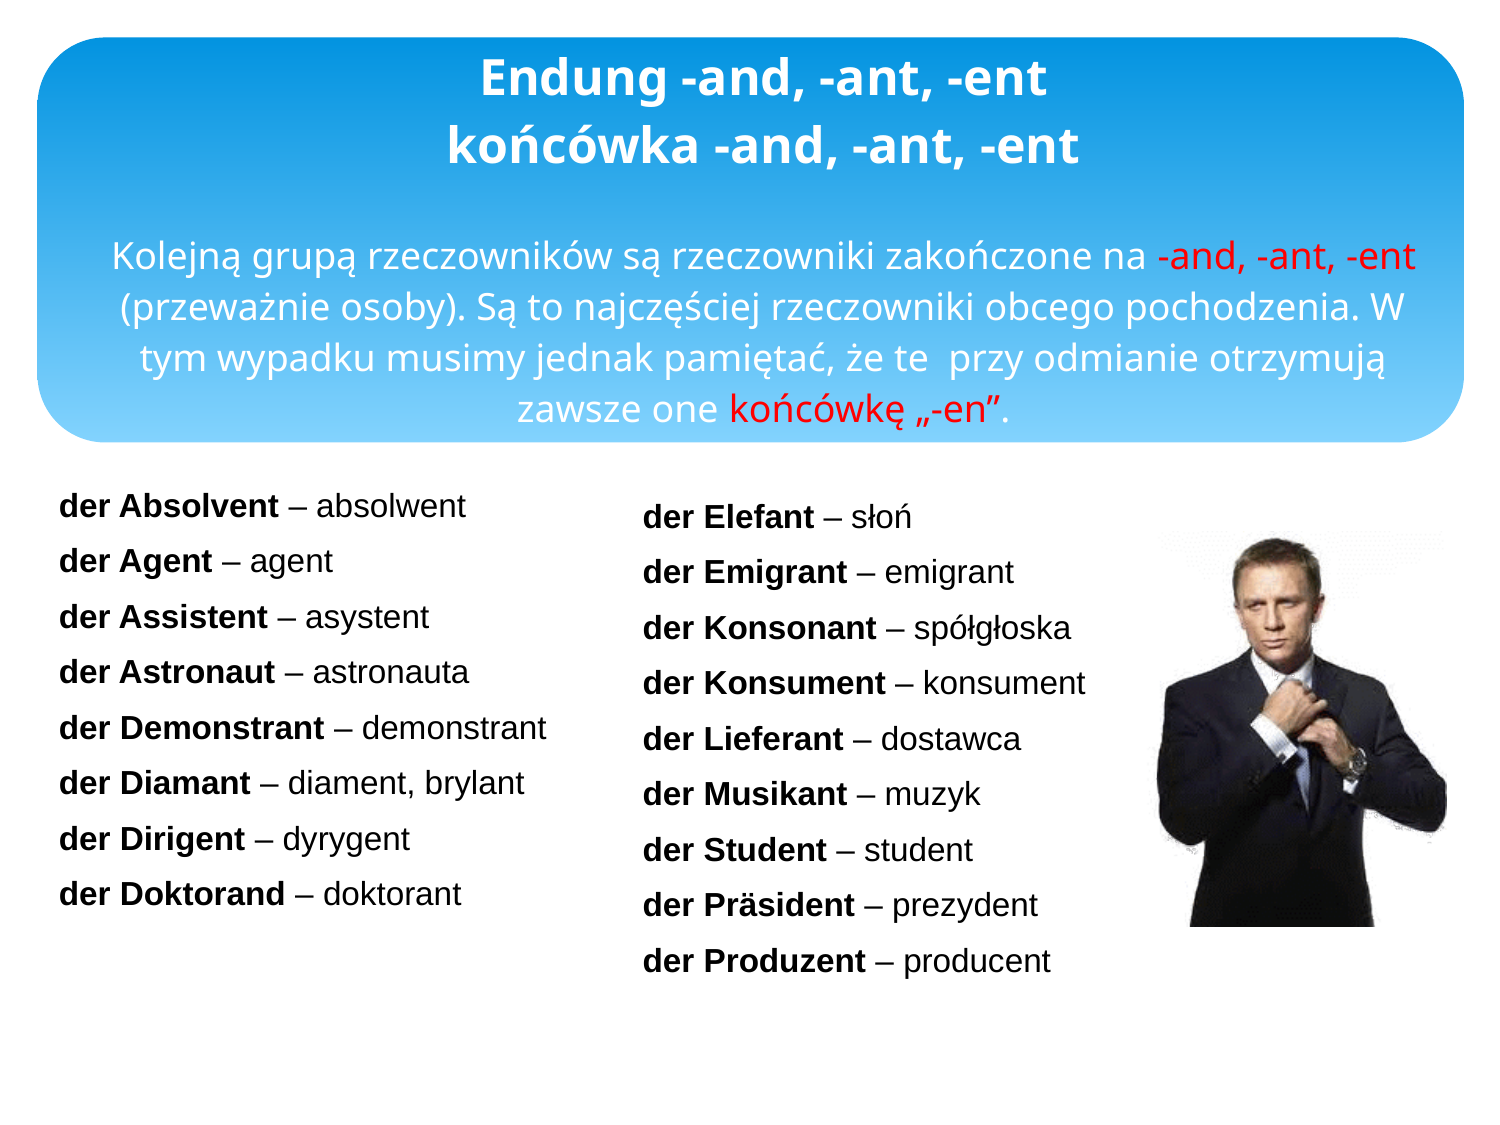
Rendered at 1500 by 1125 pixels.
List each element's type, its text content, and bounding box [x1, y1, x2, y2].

text_box der Elefant – słoń der Emigrant – emigrant der Konsonant – spółgłoska der Konsument – konsument der Lieferant – dostawca der Musikant – muzyk der Student – student der Präsident – prezydent der Produzent – producent [627, 472, 1111, 1031]
title Endung -and, -ant, -ent końcówka -and, -ant, -ent Kolejną grupą rzeczowników są rzeczowniki zakończone na -and, -ant, -ent (przeważnie osoby). Są to najczęściej rzeczowniki obcego pochodzenia. W tym wypadku musimy jednak pamiętać, że te przy odmianie otrzymują zawsze one końcówkę „-en”. [88, 62, 1439, 414]
subtitle der Absolvent – absolwent der Agent – agent der Assistent – asystent der Astronaut – astronauta der Demonstrant – demonstrant der Diamant – diament, brylant der Dirigent – dyrygent der Doktorand – doktorant [59, 442, 1275, 995]
picture [1135, 531, 1447, 927]
